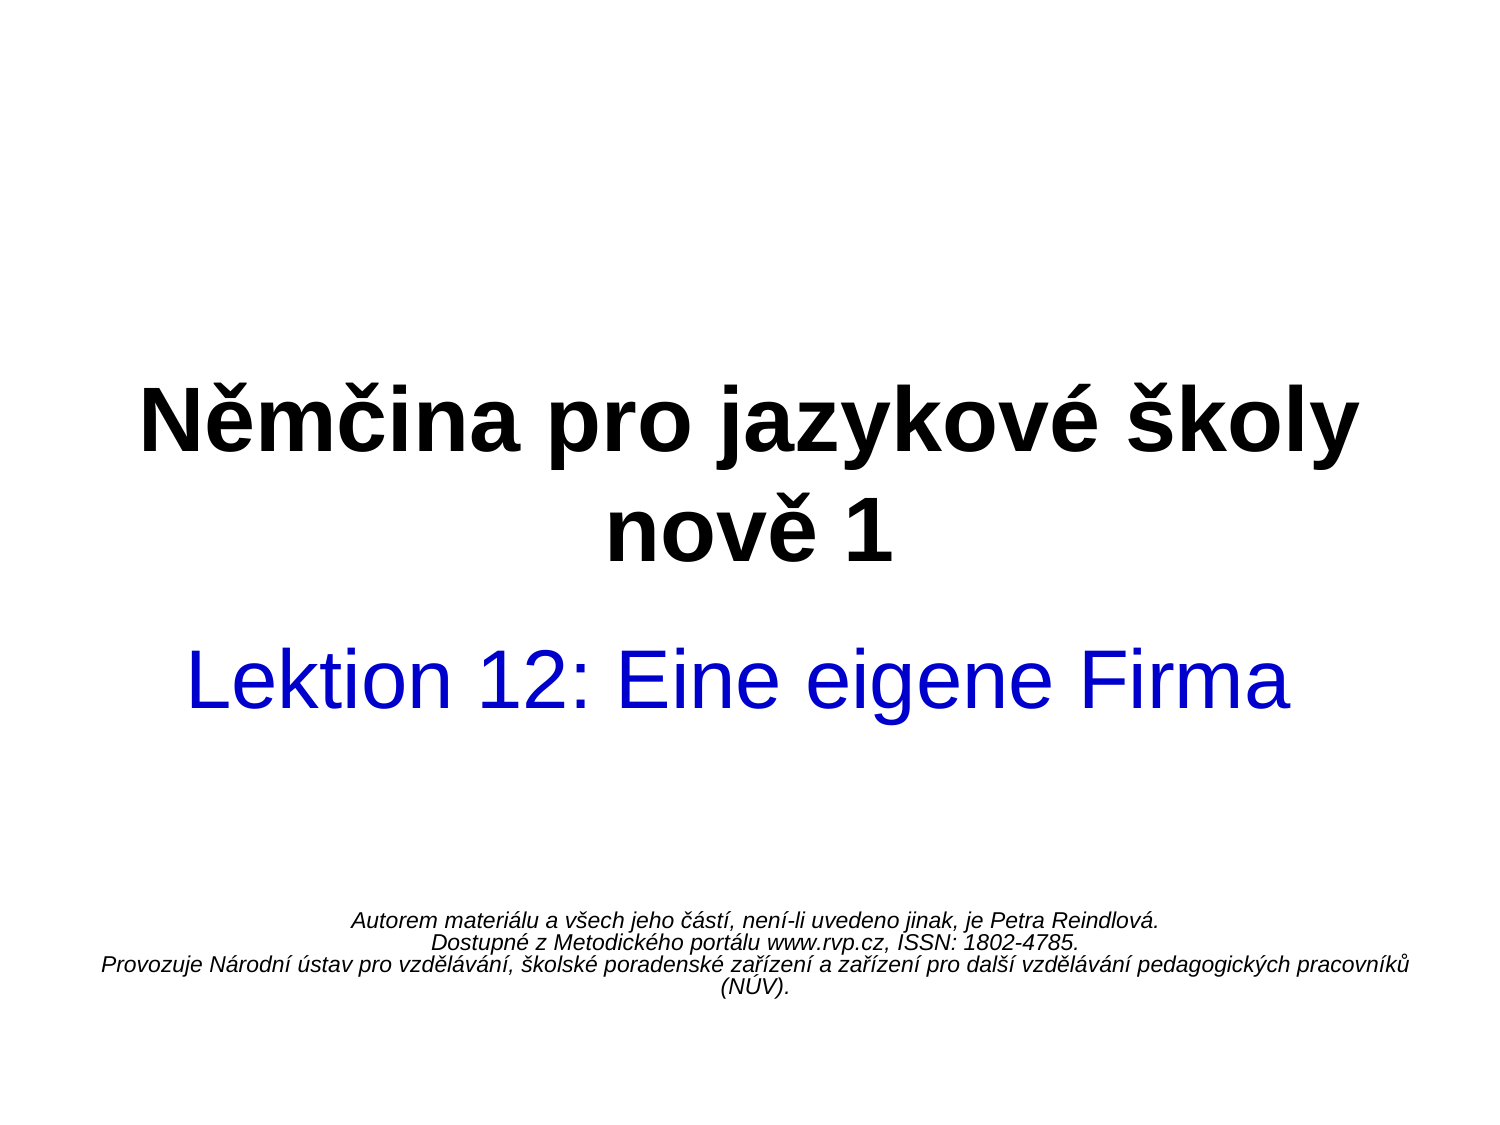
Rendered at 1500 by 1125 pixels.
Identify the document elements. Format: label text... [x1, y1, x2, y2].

title Němčina pro jazykové školy nově 1 [112, 349, 1388, 591]
text_box Lektion 12: Eine eigene Firma Autorem materiálu a všech jeho částí, není-li uvedeno jinak, je Petra Reindlová. Dostupné z Metodického portálu www.rvp.cz, ISSN: 1802-4785. Provozuje Národní ústav pro vzdělávání, školské poradenské zařízení a zařízení pro další vzdělávání pedagogických pracovníků (NÚV). [29, 637, 1447, 1041]
